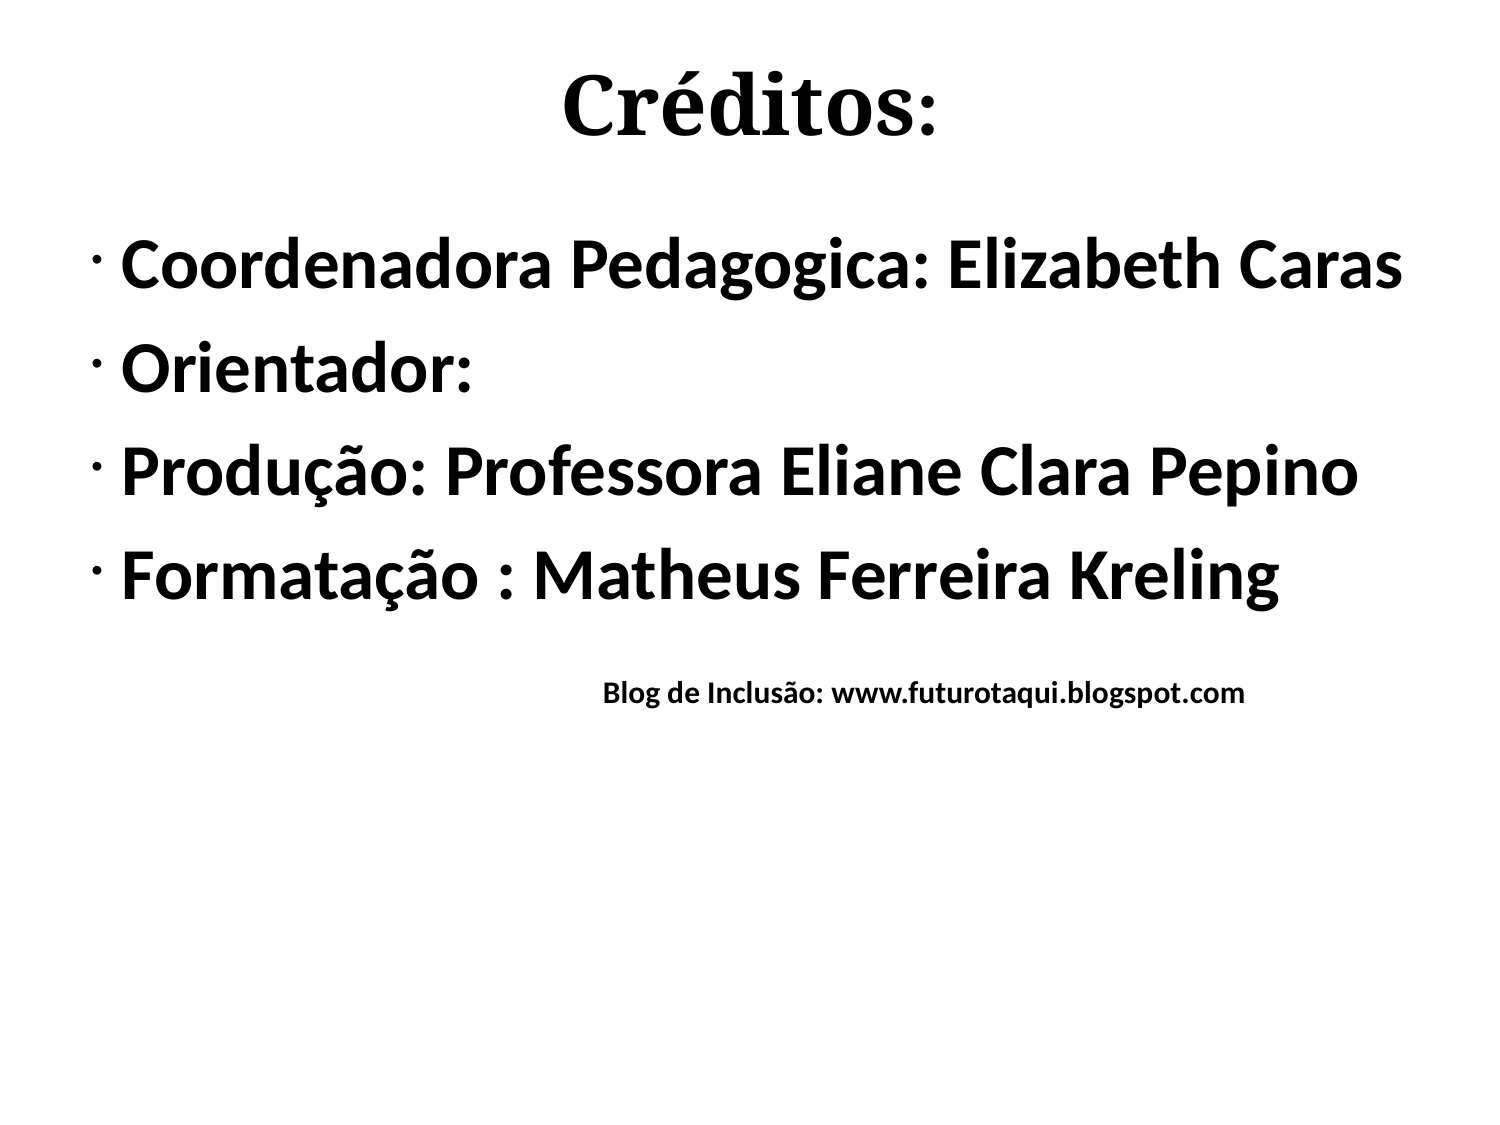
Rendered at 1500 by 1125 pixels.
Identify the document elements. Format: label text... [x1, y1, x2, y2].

list Coordenadora Pedagogica: Elizabeth Caras Orientador: Produção: Professora Eliane Clara Pepino Formatação : Matheus Ferreira Kreling Blog de Inclusão: www.futurotaqui.blogspot.com [76, 208, 1425, 1071]
title Créditos: [75, 45, 1425, 233]
